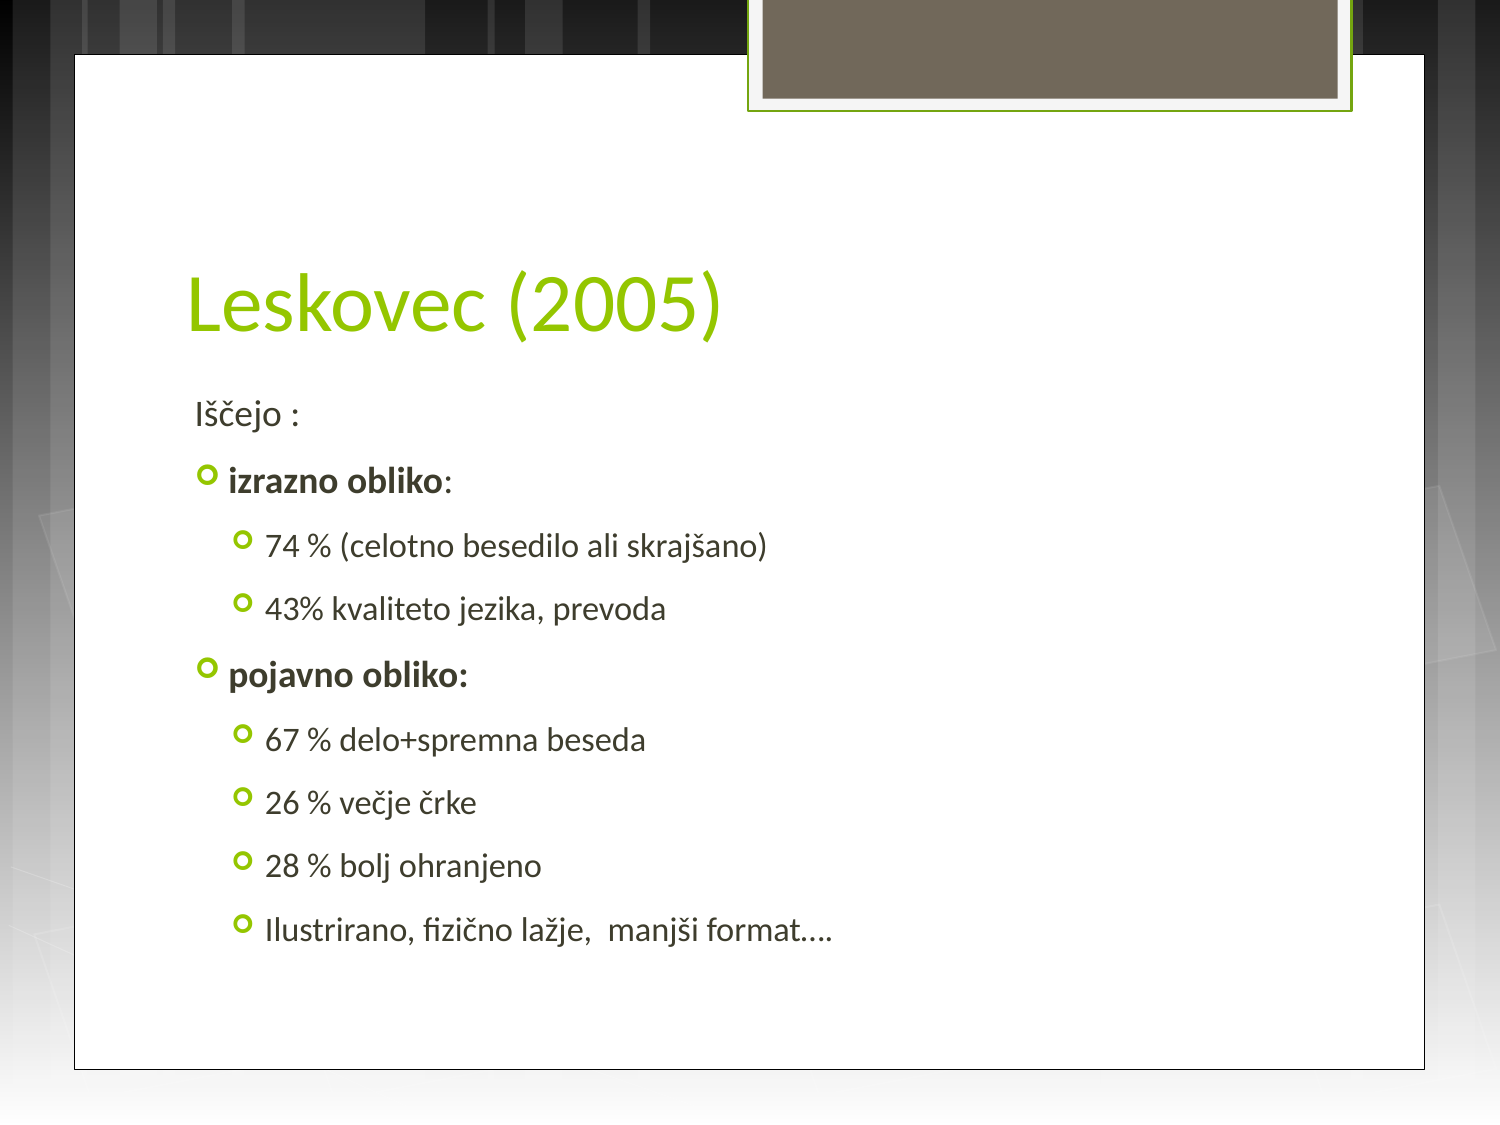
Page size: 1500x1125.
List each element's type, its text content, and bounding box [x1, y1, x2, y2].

list Iščejo : izrazno obliko: 74 % (celotno besedilo ali skrajšano) 43% kvaliteto jezika, prevoda pojavno obliko: 67 % delo+spremna beseda 26 % večje črke 28 % bolj ohranjeno Ilustrirano, fizično lažje, manjši format…. [171, 381, 1283, 957]
title Leskovec (2005) [171, 168, 1324, 357]
